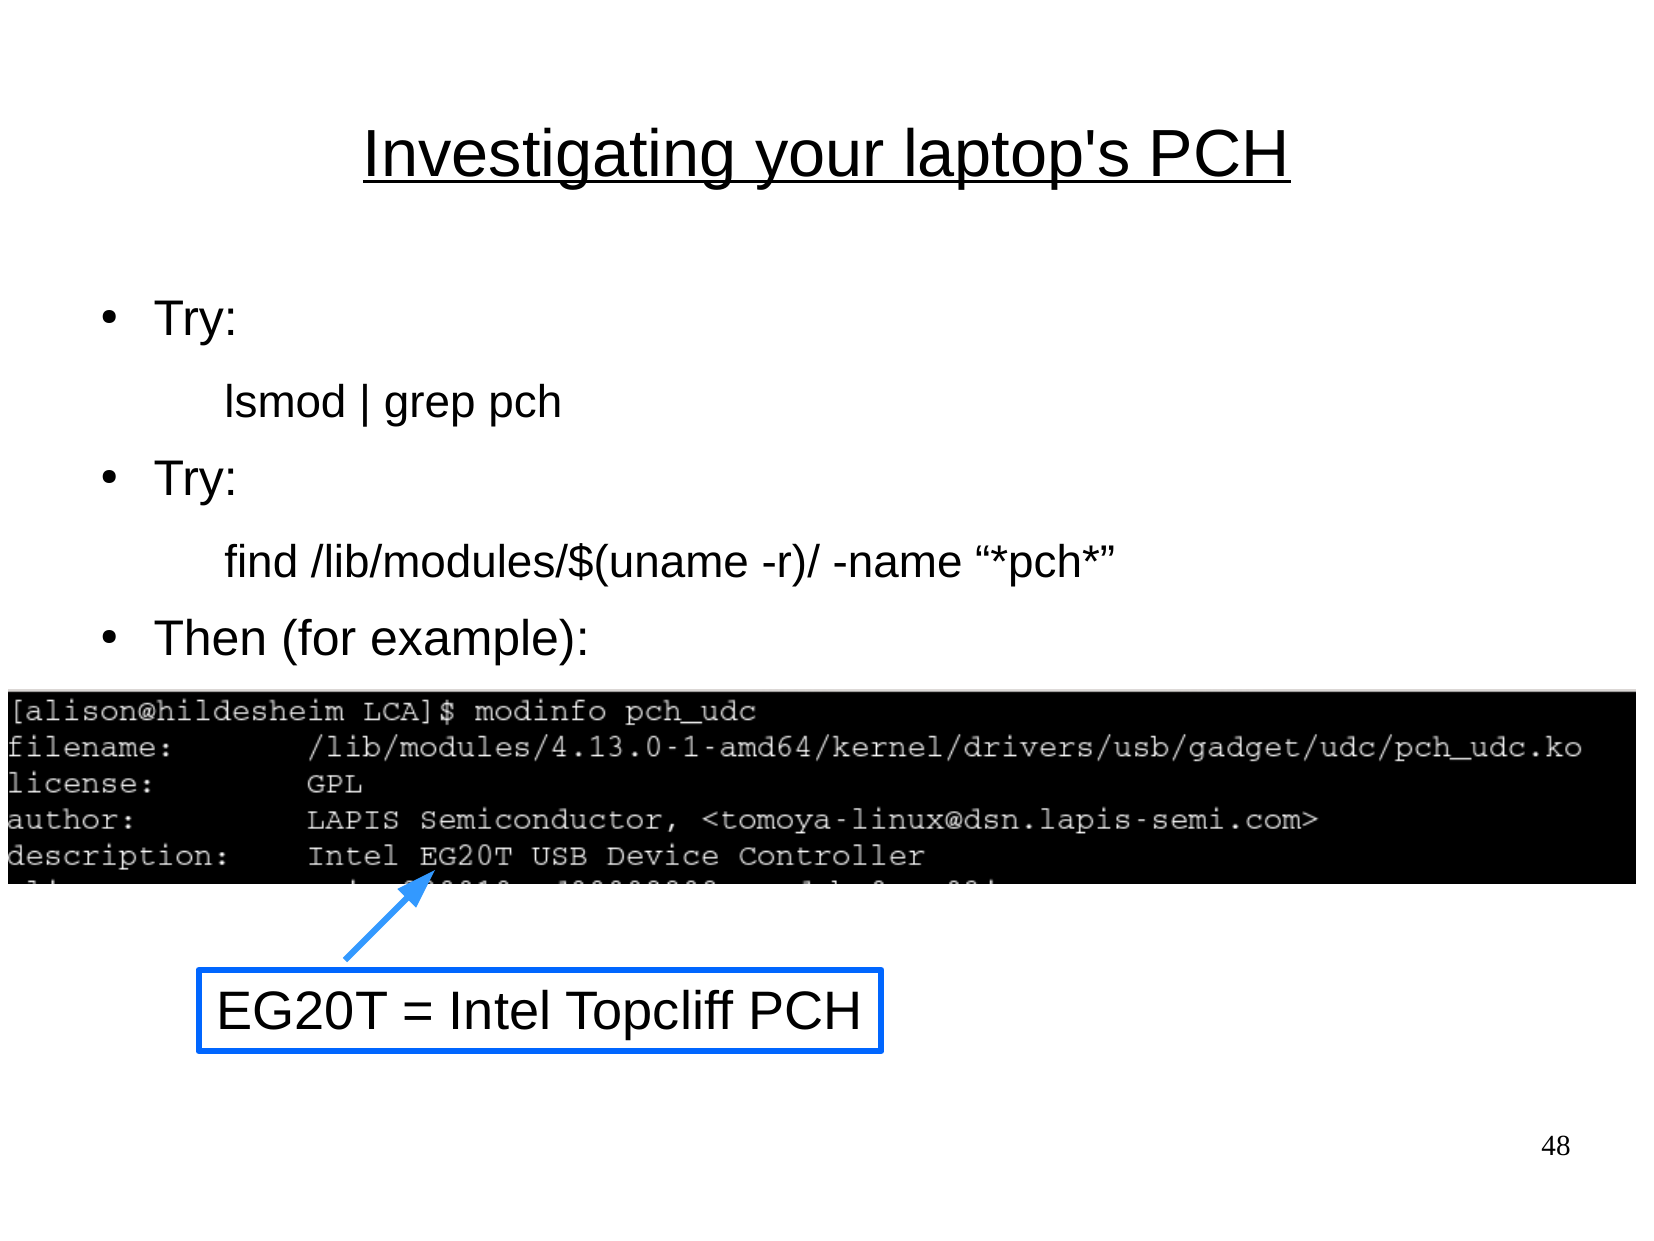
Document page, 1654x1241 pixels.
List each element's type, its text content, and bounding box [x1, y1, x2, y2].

title Investigating your laptop's PCH [82, 49, 1571, 257]
picture [8, 689, 1636, 884]
list Try: lsmod | grep pch Try: find /lib/modules/$(uname -r)/ -name “*pch*” Then (for example): [82, 290, 1571, 676]
text_box EG20T = Intel Topcliff PCH [198, 969, 882, 1042]
